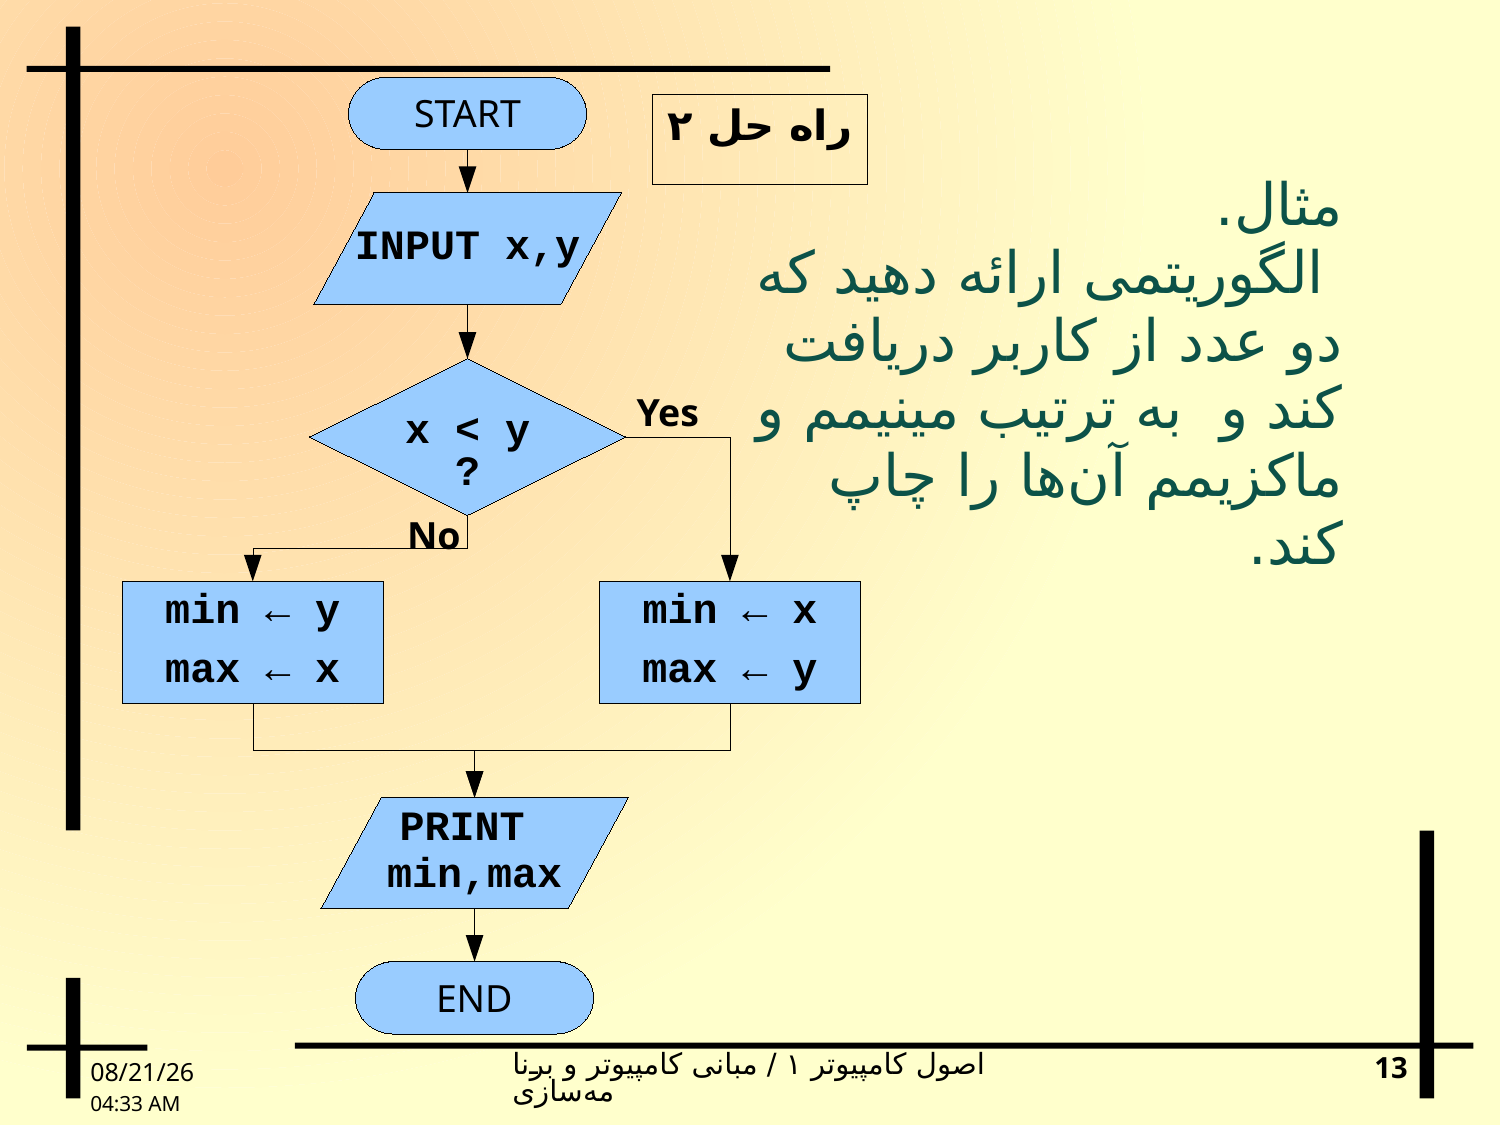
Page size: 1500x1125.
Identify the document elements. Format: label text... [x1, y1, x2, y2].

text_box INPUT x,y [313, 192, 622, 305]
text_box END [355, 961, 594, 1035]
text_box x < y ? [309, 358, 624, 515]
text_box راه حل ۲ [652, 94, 827, 185]
text_box Yes [621, 379, 709, 438]
text_box START [348, 77, 587, 150]
text_box min ← y max ← x [122, 581, 384, 704]
text_box min ← x max ← y [599, 581, 861, 704]
list مثال. الگوریتمی ارائه دهید که دو عدد از کاربر دریافت کند و به ترتیب مینیمم و ماکزیمم آن‌ها را چاپ کند. [752, 171, 1396, 660]
text_box PRINT min,max [320, 797, 629, 909]
text_box No [392, 502, 469, 561]
